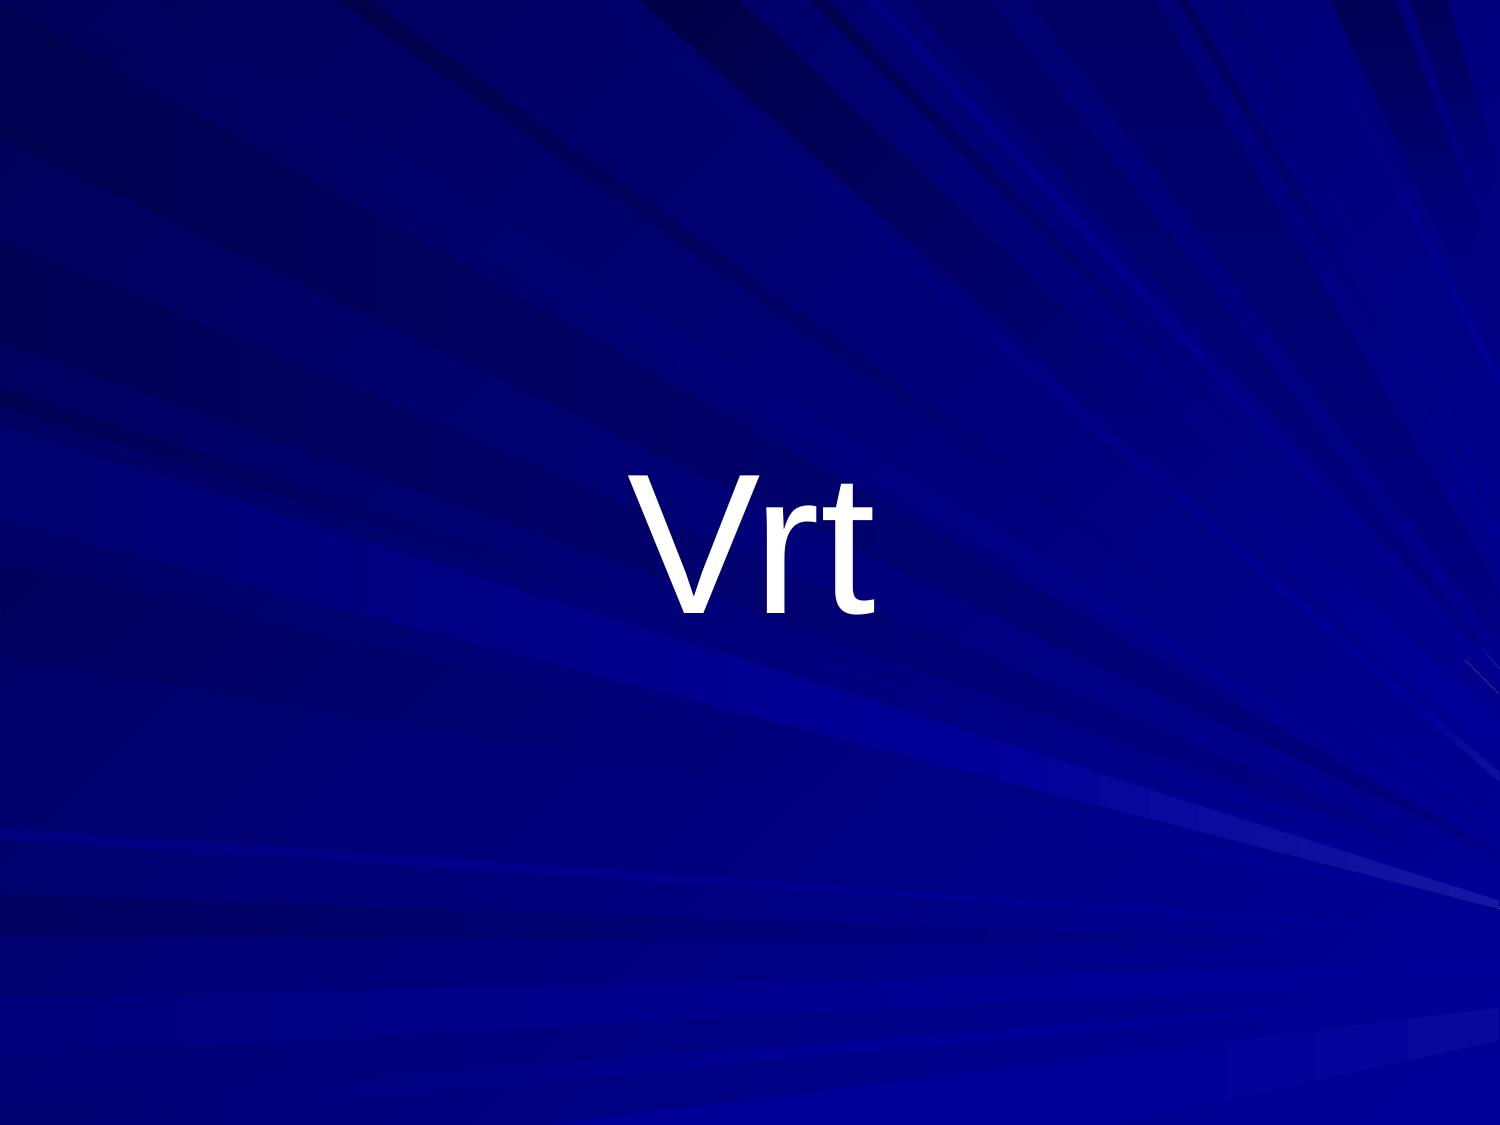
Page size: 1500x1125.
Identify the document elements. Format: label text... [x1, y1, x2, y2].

title Vrt [76, 350, 1427, 717]
